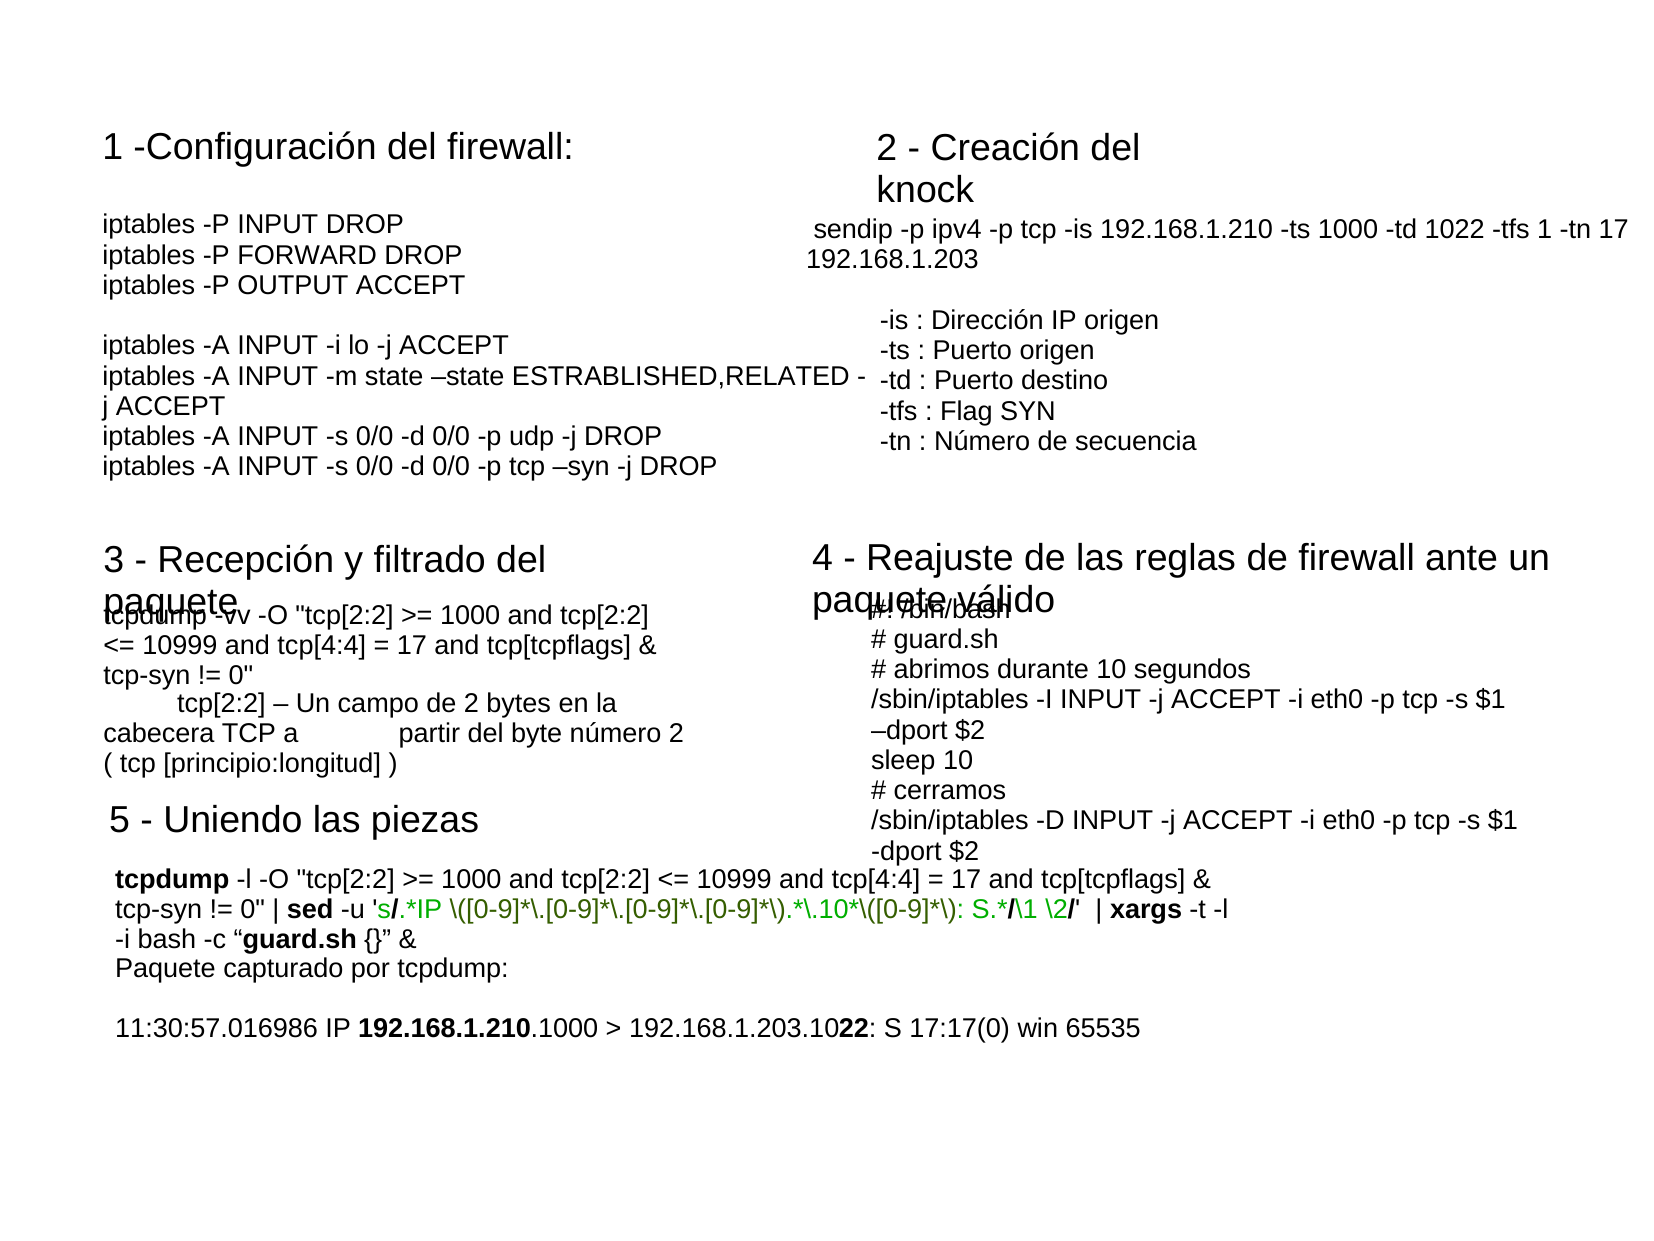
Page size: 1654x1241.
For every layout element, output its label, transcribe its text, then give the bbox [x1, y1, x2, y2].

text_box sendip -p ipv4 -p tcp -is 192.168.1.210 -ts 1000 -td 1022 -tfs 1 -tn 17 192.168.1.203 -is : Dirección IP origen -ts : Puerto origen -td : Puerto destino -tfs : Flag SYN -tn : Número de secuencia [791, 206, 1654, 458]
text_box 3 - Recepción y filtrado del paquete [88, 531, 650, 592]
text_box tcpdump -vv -O "tcp[2:2] >= 1000 and tcp[2:2] <= 10999 and tcp[4:4] = 17 and tcp[tcpflags] & tcp-syn != 0" [88, 592, 680, 620]
text_box 5 - Uniendo las piezas [94, 791, 1306, 853]
text_box #! /bin/bash # guard.sh # abrimos durante 10 segundos /sbin/iptables -I INPUT -j ACCEPT -i eth0 -p tcp -s $1 –dport $2 sleep 10 # cerramos /sbin/iptables -D INPUT -j ACCEPT -i eth0 -p tcp -s $1 -dport $2 [856, 586, 1536, 838]
text_box 1 -Configuración del firewall: iptables -P INPUT DROP iptables -P FORWARD DROP iptables -P OUTPUT ACCEPT iptables -A INPUT -i lo -j ACCEPT iptables -A INPUT -m state –state ESTRABLISHED,RELATED -j ACCEPT iptables -A INPUT -s 0/0 -d 0/0 -p udp -j DROP iptables -A INPUT -s 0/0 -d 0/0 -p tcp –syn -j DROP [87, 118, 886, 621]
text_box 4 - Reajuste de las reglas de firewall ante un paquete válido [797, 528, 1654, 591]
text_box 2 - Creación del knock [861, 119, 1211, 181]
text_box Paquete capturado por tcpdump: 11:30:57.016986 IP 192.168.1.210.1000 > 192.168.1.203.1022: S 17:17(0) win 65535 [100, 945, 1312, 1063]
text_box tcp[2:2] – Un campo de 2 bytes en la cabecera TCP a partir del byte número 2 ( tcp [principio:longitud] ) [88, 620, 739, 817]
text_box tcpdump -l -O "tcp[2:2] >= 1000 and tcp[2:2] <= 10999 and tcp[4:4] = 17 and tcp[tcpflags] & tcp-syn != 0" | sed -u 's/.*IP \([0-9]*\.[0-9]*\.[0-9]*\.[0-9]*\).*\.10*\([0-9]*\): S.*/\1 \2/' | xargs -t -l -i bash -c “guard.sh {}” & [100, 856, 1252, 945]
